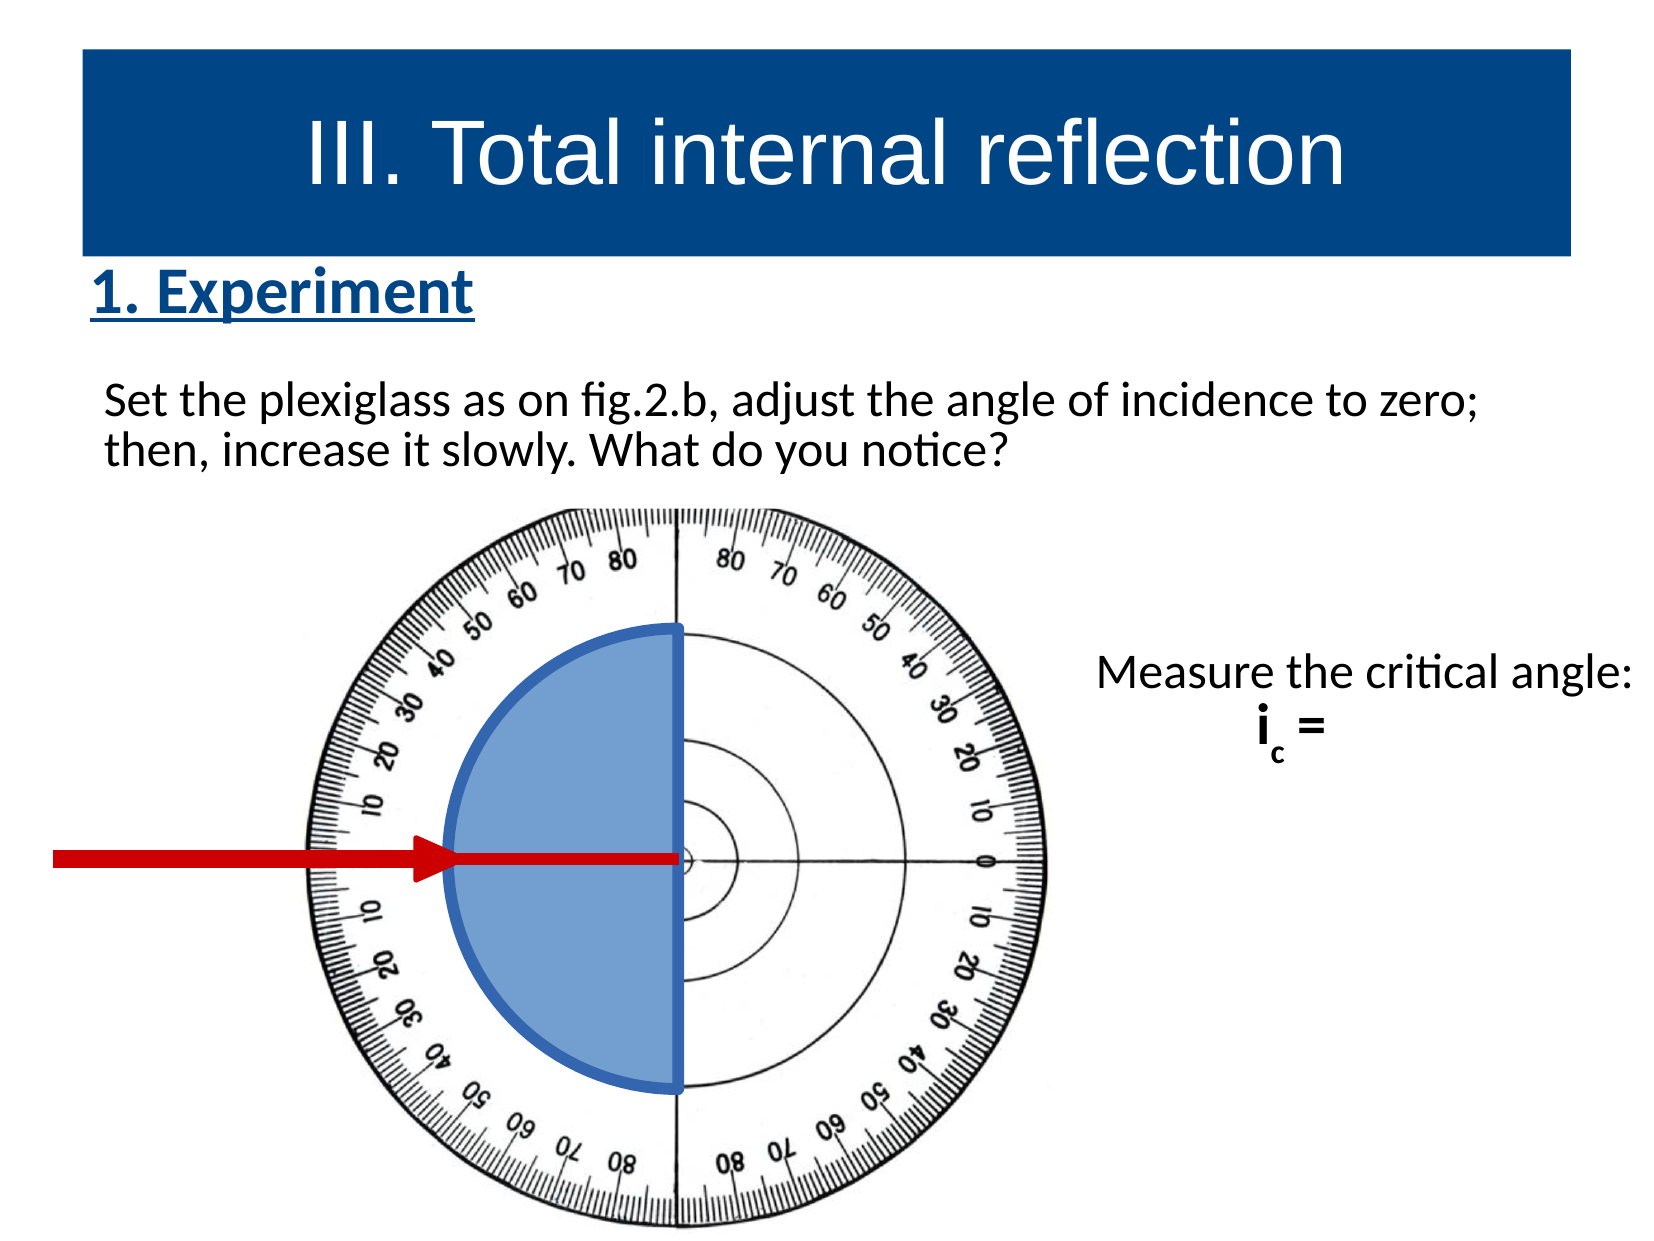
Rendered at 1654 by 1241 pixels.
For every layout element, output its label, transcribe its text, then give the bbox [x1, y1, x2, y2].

picture [300, 509, 1054, 1240]
text_box 1. Experiment [74, 256, 1538, 353]
text_box Set the plexiglass as on fig.2.b, adjust the angle of incidence to zero; then, increase it slowly. What do you notice? [88, 371, 1565, 509]
text_box [448, 865, 679, 1090]
title III. Total internal reflection [82, 49, 1571, 257]
text_box [448, 628, 679, 853]
text_box Measure the critical angle: ic = [1080, 643, 1654, 803]
